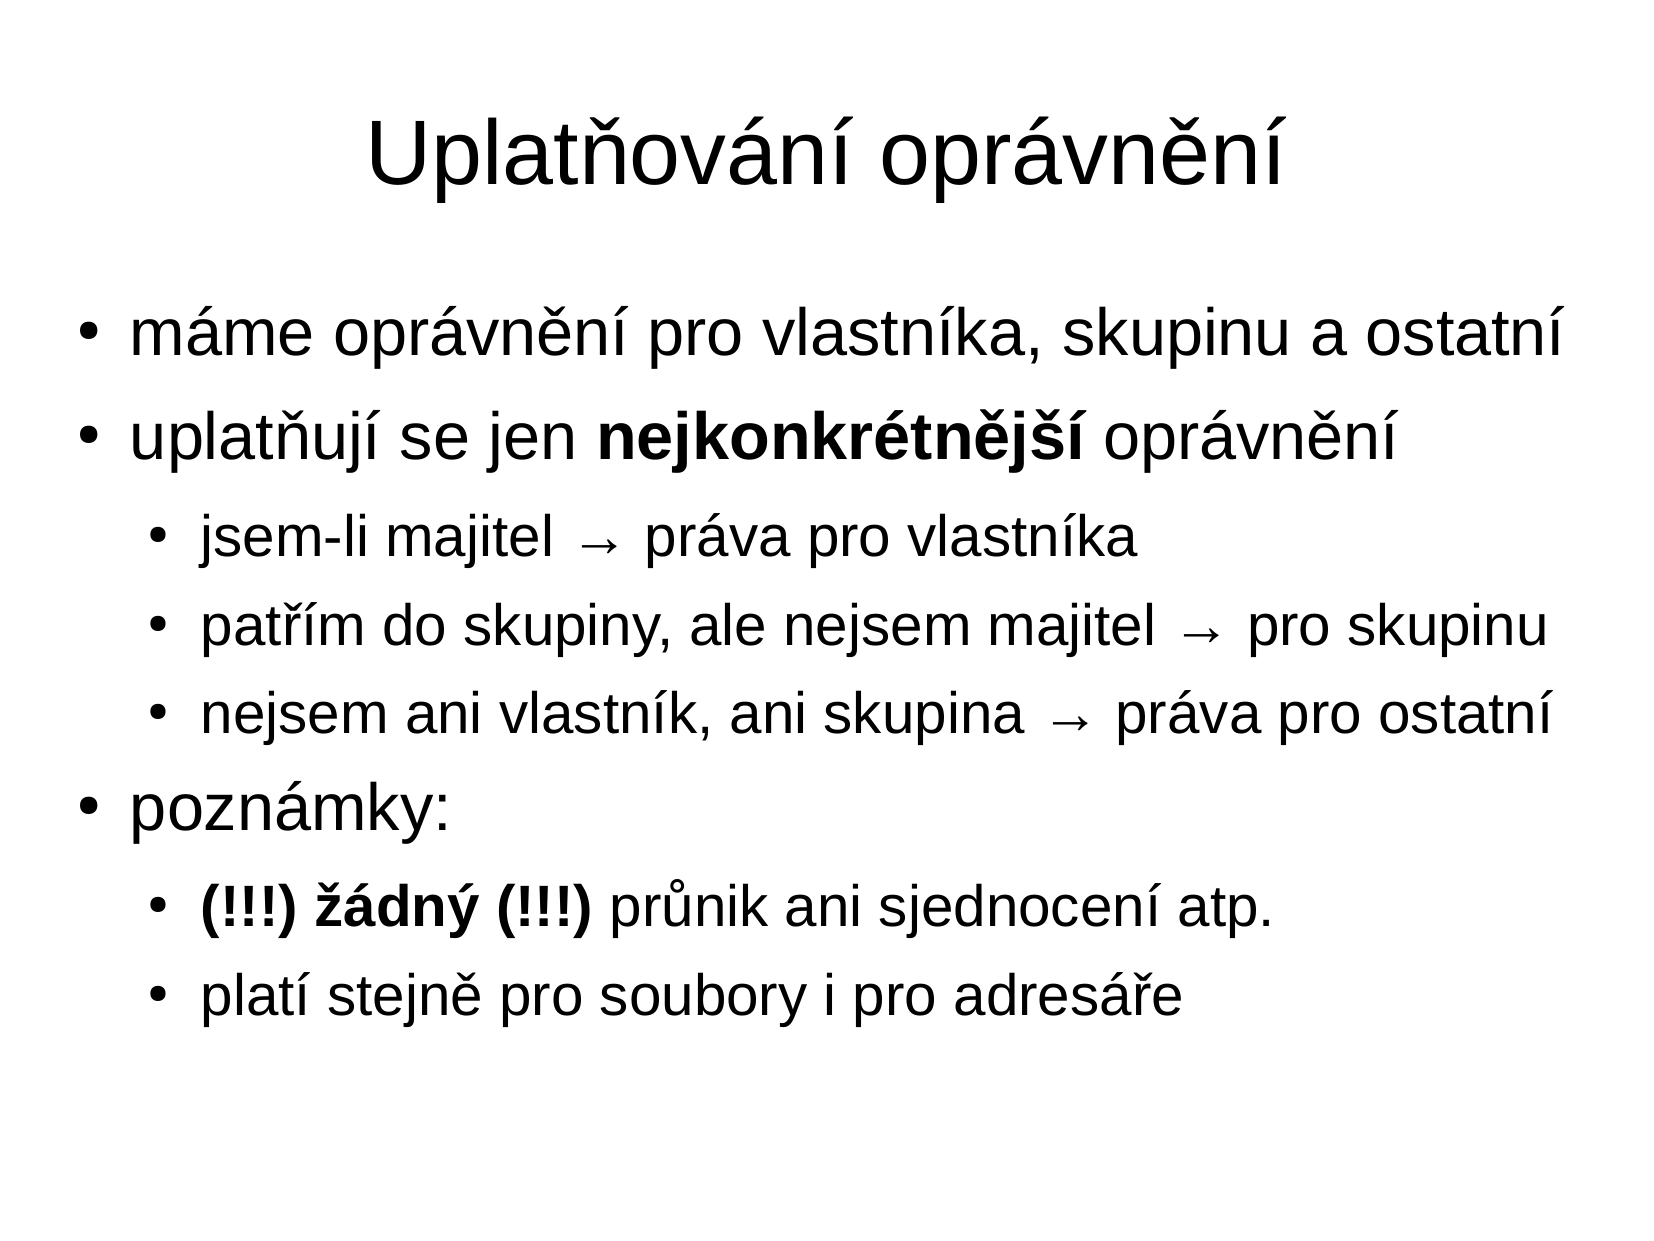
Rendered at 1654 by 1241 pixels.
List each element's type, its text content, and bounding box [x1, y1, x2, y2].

list máme oprávnění pro vlastníka, skupinu a ostatní uplatňují se jen nejkonkrétnější oprávnění jsem-li majitel → práva pro vlastníka patřím do skupiny, ale nejsem majitel → pro skupinu nejsem ani vlastník, ani skupina → práva pro ostatní poznámky: (!!!) žádný (!!!) průnik ani sjednocení atp. platí stejně pro soubory i pro adresáře [59, 295, 1595, 1099]
title Uplatňování oprávnění [82, 56, 1571, 250]
